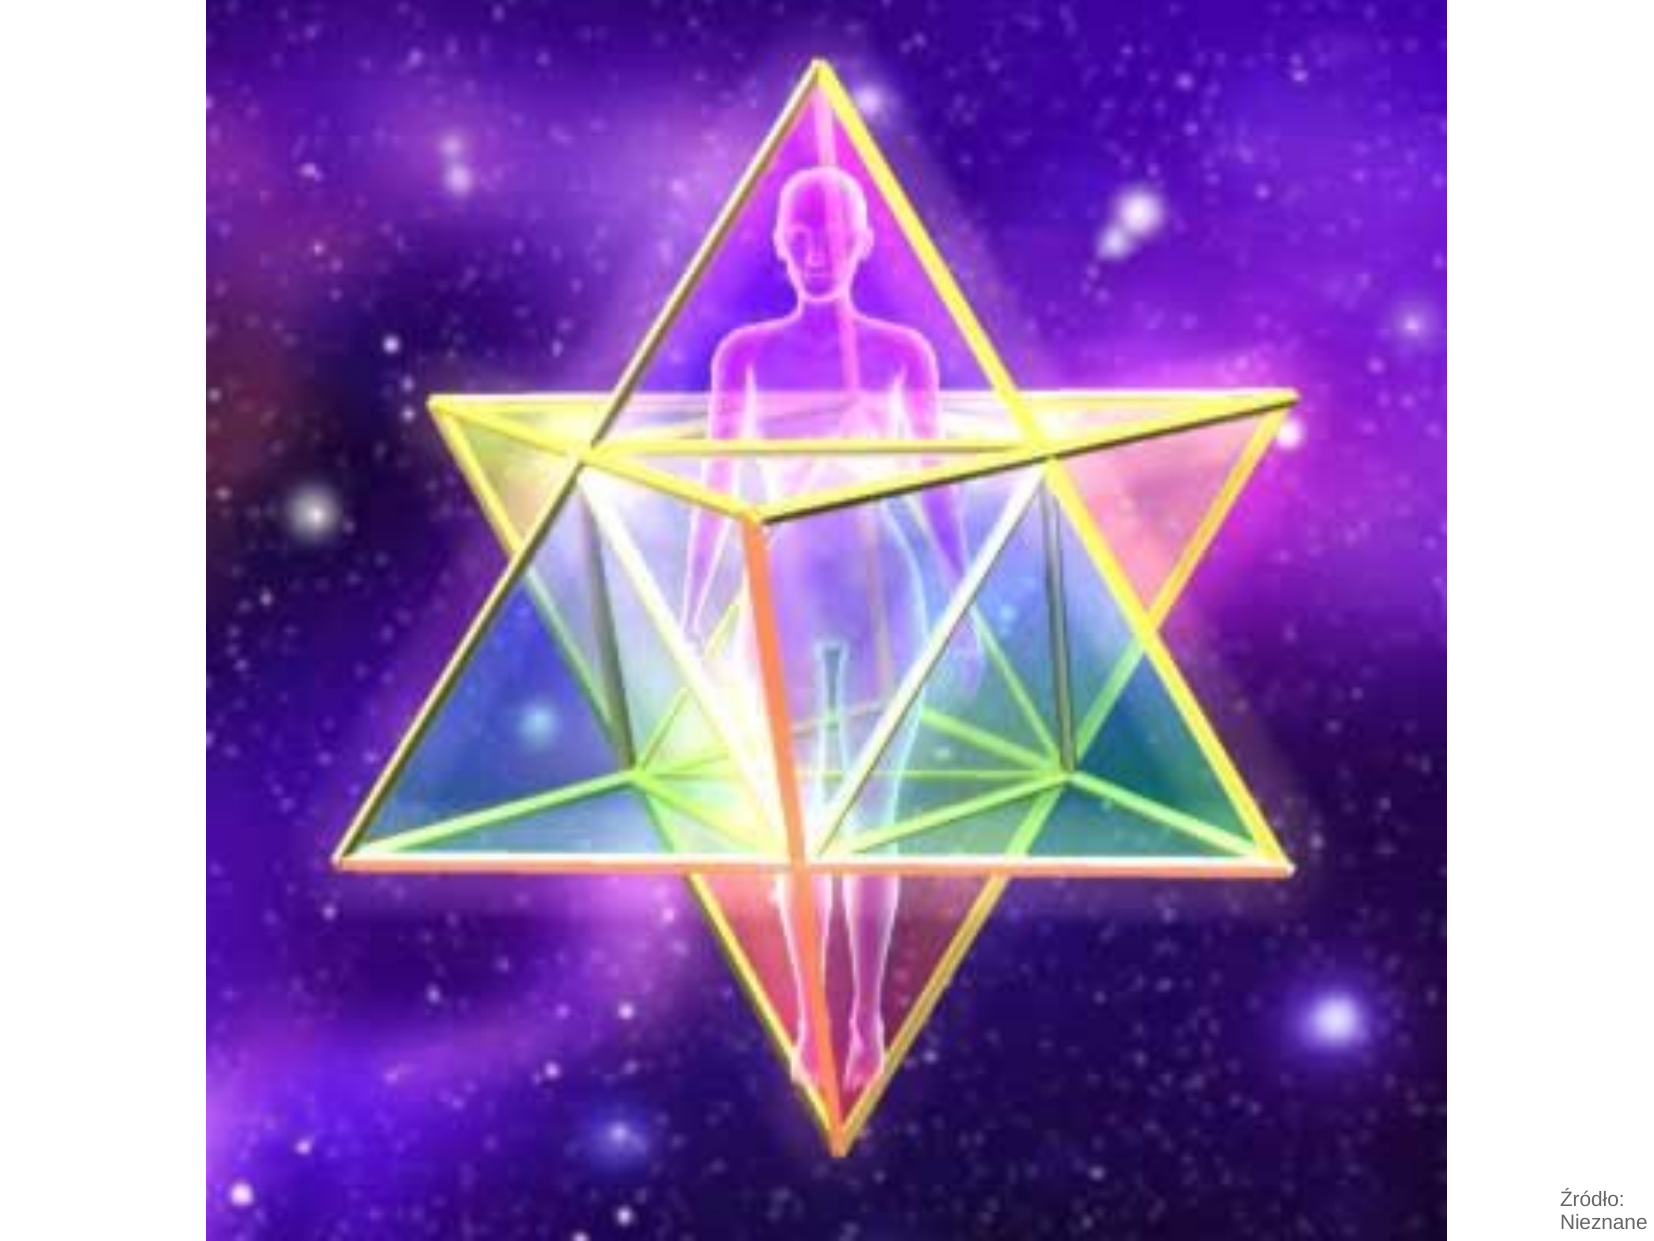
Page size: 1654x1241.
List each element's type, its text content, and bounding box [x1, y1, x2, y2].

text_box Źródło: Nieznane [1554, 1181, 1654, 1241]
picture [206, 0, 1447, 1241]
